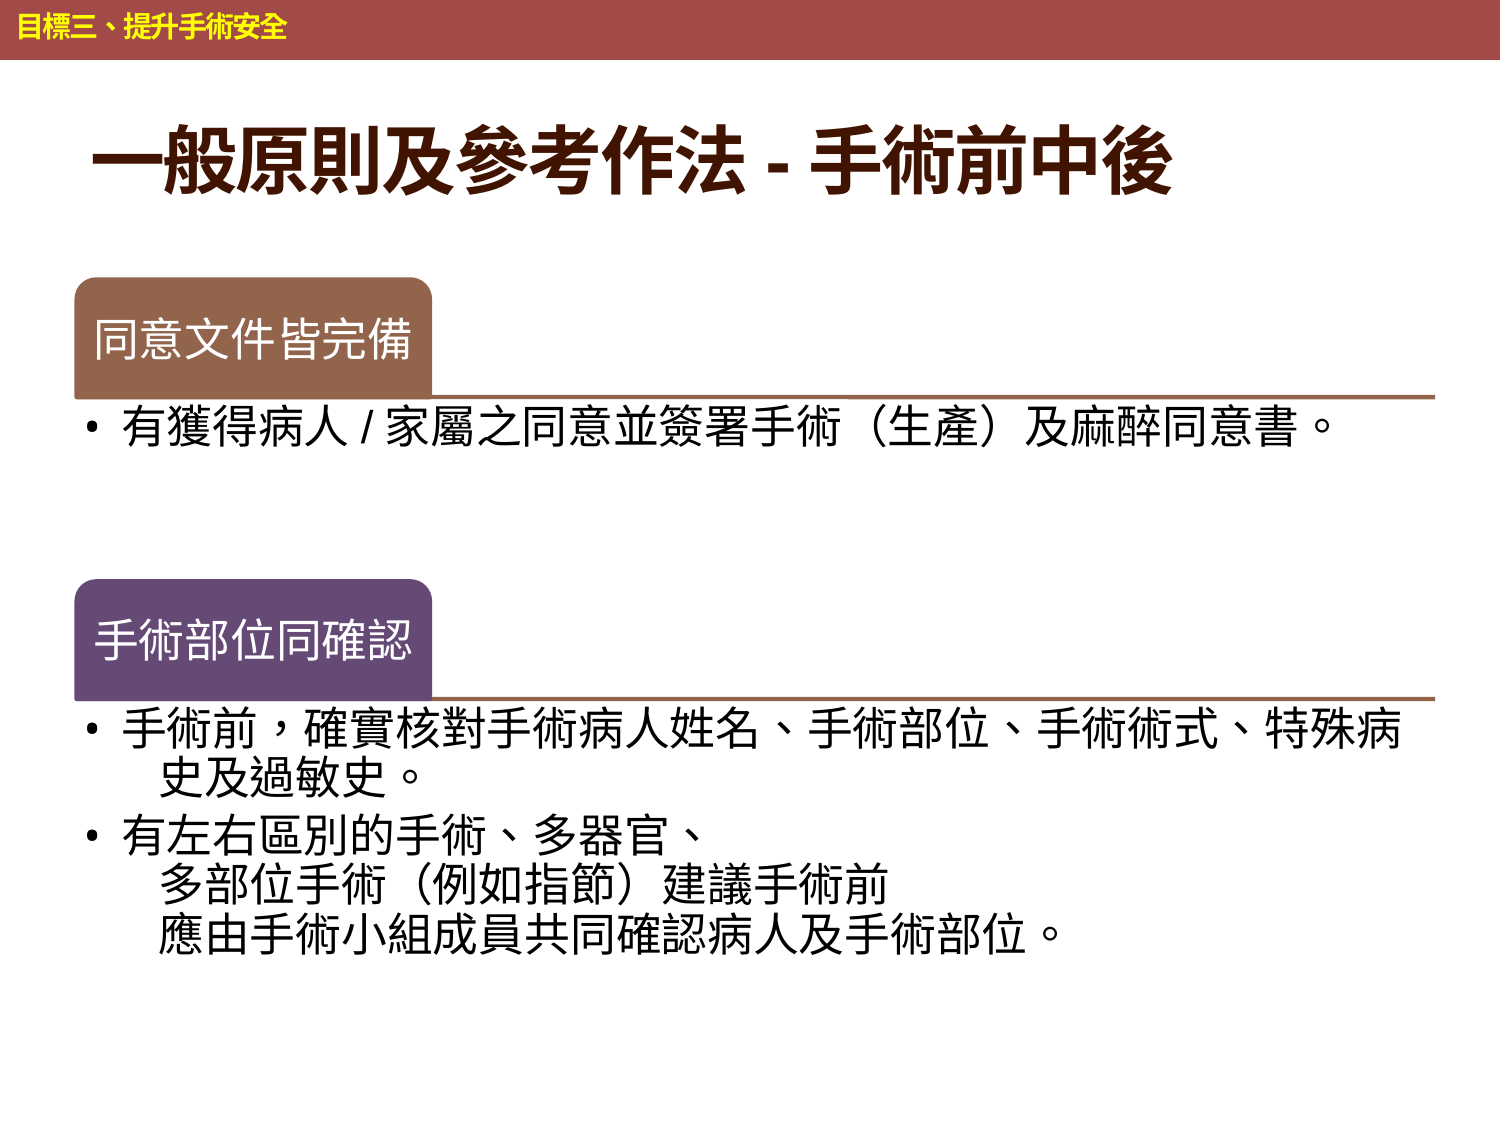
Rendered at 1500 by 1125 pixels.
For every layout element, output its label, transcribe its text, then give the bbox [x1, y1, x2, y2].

text_box 有獲得病人/家屬之同意並簽署手術（生產）及麻醉同意書。 [76, 397, 1436, 576]
text_box 目標三、提升手術安全 [0, 1, 304, 51]
text_box 手術前，確實核對手術病人姓名、手術部位、手術術式、特殊病史及過敏史。 有左右區別的手術、多器官、 多部位手術（例如指節）建議手術前 應由手術小組成員共同確認病人及手術部位。 [76, 698, 1436, 1125]
title 一般原則及參考作法-手術前中後 [75, 54, 1426, 218]
text_box 手術部位同確認 [76, 581, 430, 698]
text_box 同意文件皆完備 [76, 279, 430, 397]
